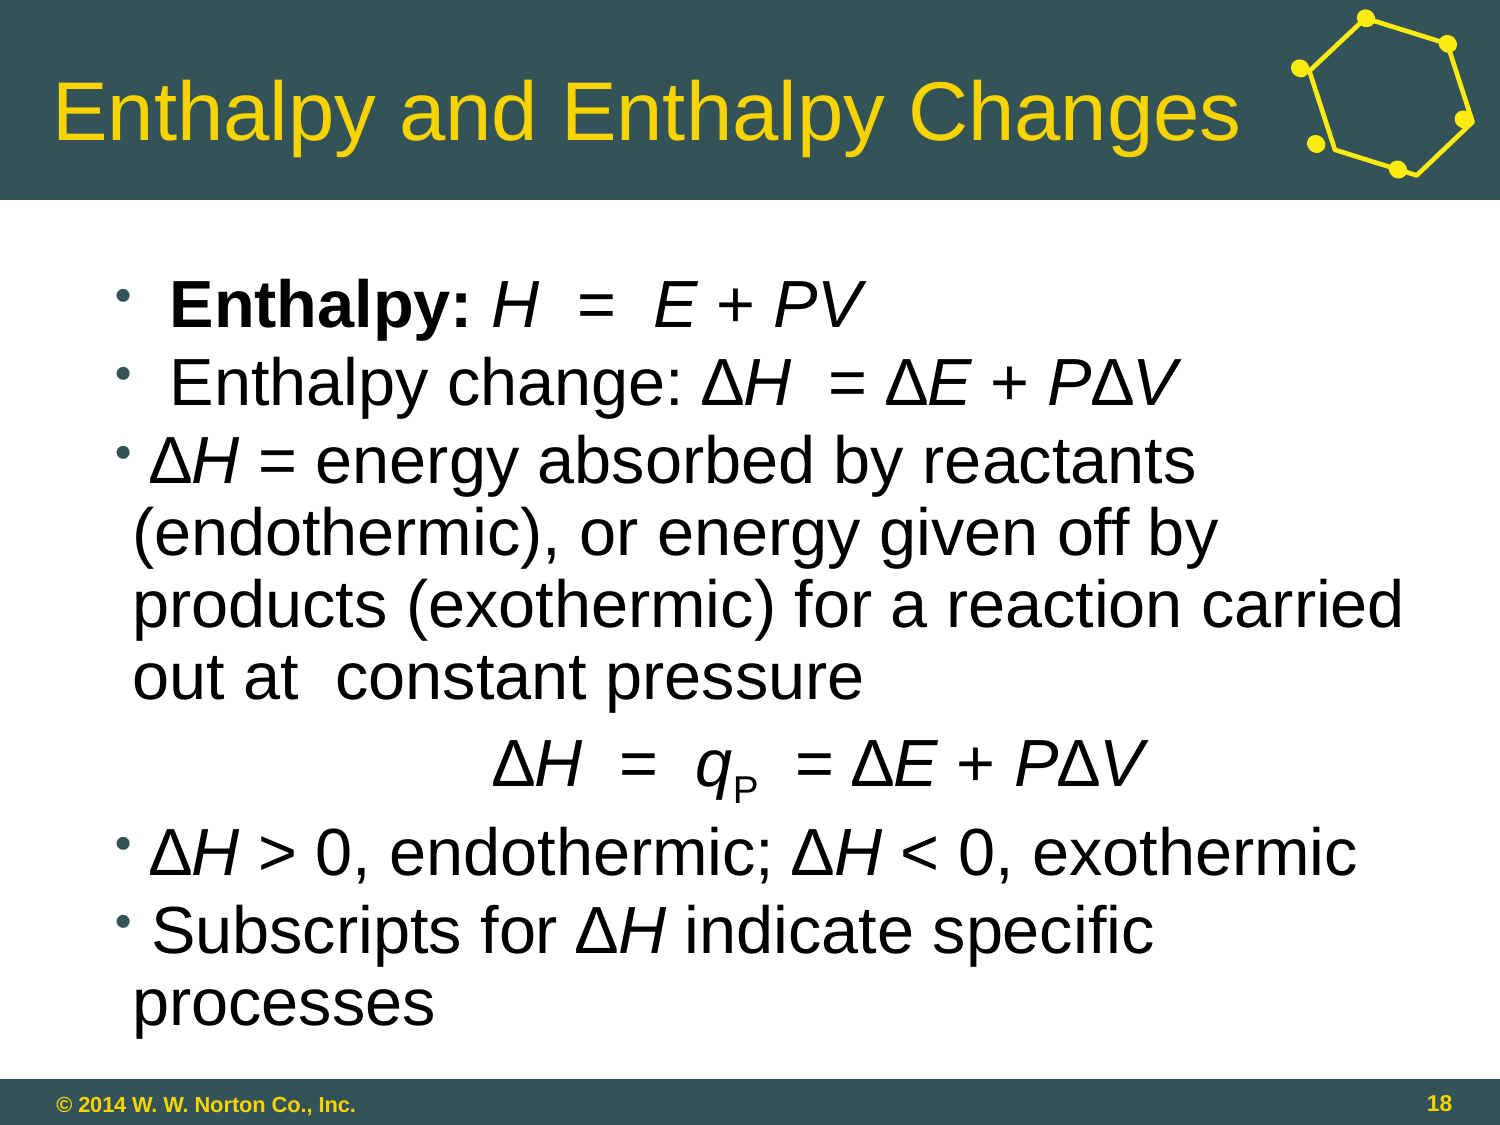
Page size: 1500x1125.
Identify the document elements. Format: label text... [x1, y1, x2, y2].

title Enthalpy and Enthalpy Changes [37, 19, 1288, 195]
slide_number <number> [1408, 1085, 1468, 1120]
list Enthalpy: H = E + PV Enthalpy change: ∆H = ∆E + P∆V ∆H = energy absorbed by reactants (endothermic), or energy given off by products (exothermic) for a reaction carried out at constant pressure ∆H = qP = ∆E + P∆V ∆H > 0, endothermic; ∆H < 0, exothermic Subscripts for ∆H indicate specific processes [99, 262, 1473, 963]
